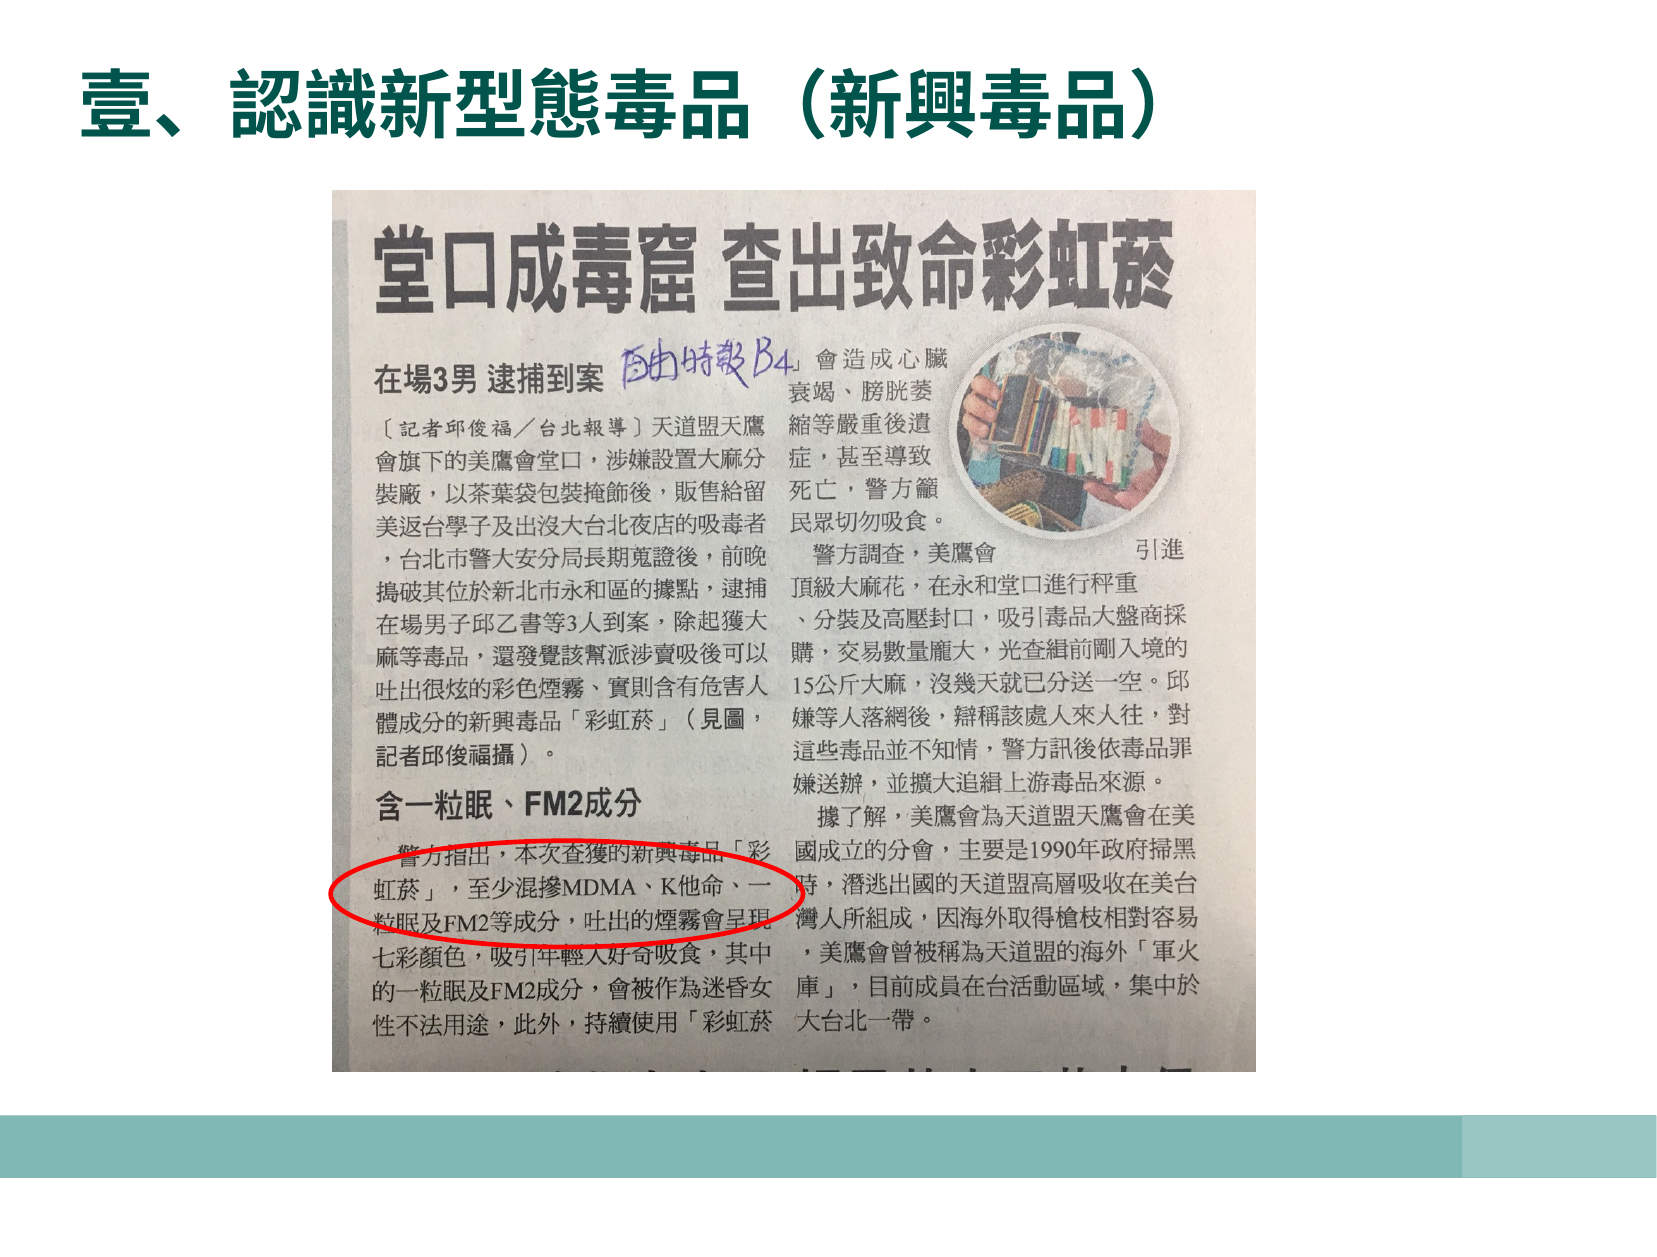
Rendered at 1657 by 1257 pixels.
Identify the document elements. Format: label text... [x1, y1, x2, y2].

text_box 壹、認識新型態毒品（新興毒品） [61, 25, 1561, 180]
picture [332, 190, 1256, 1073]
picture [334, 844, 800, 944]
